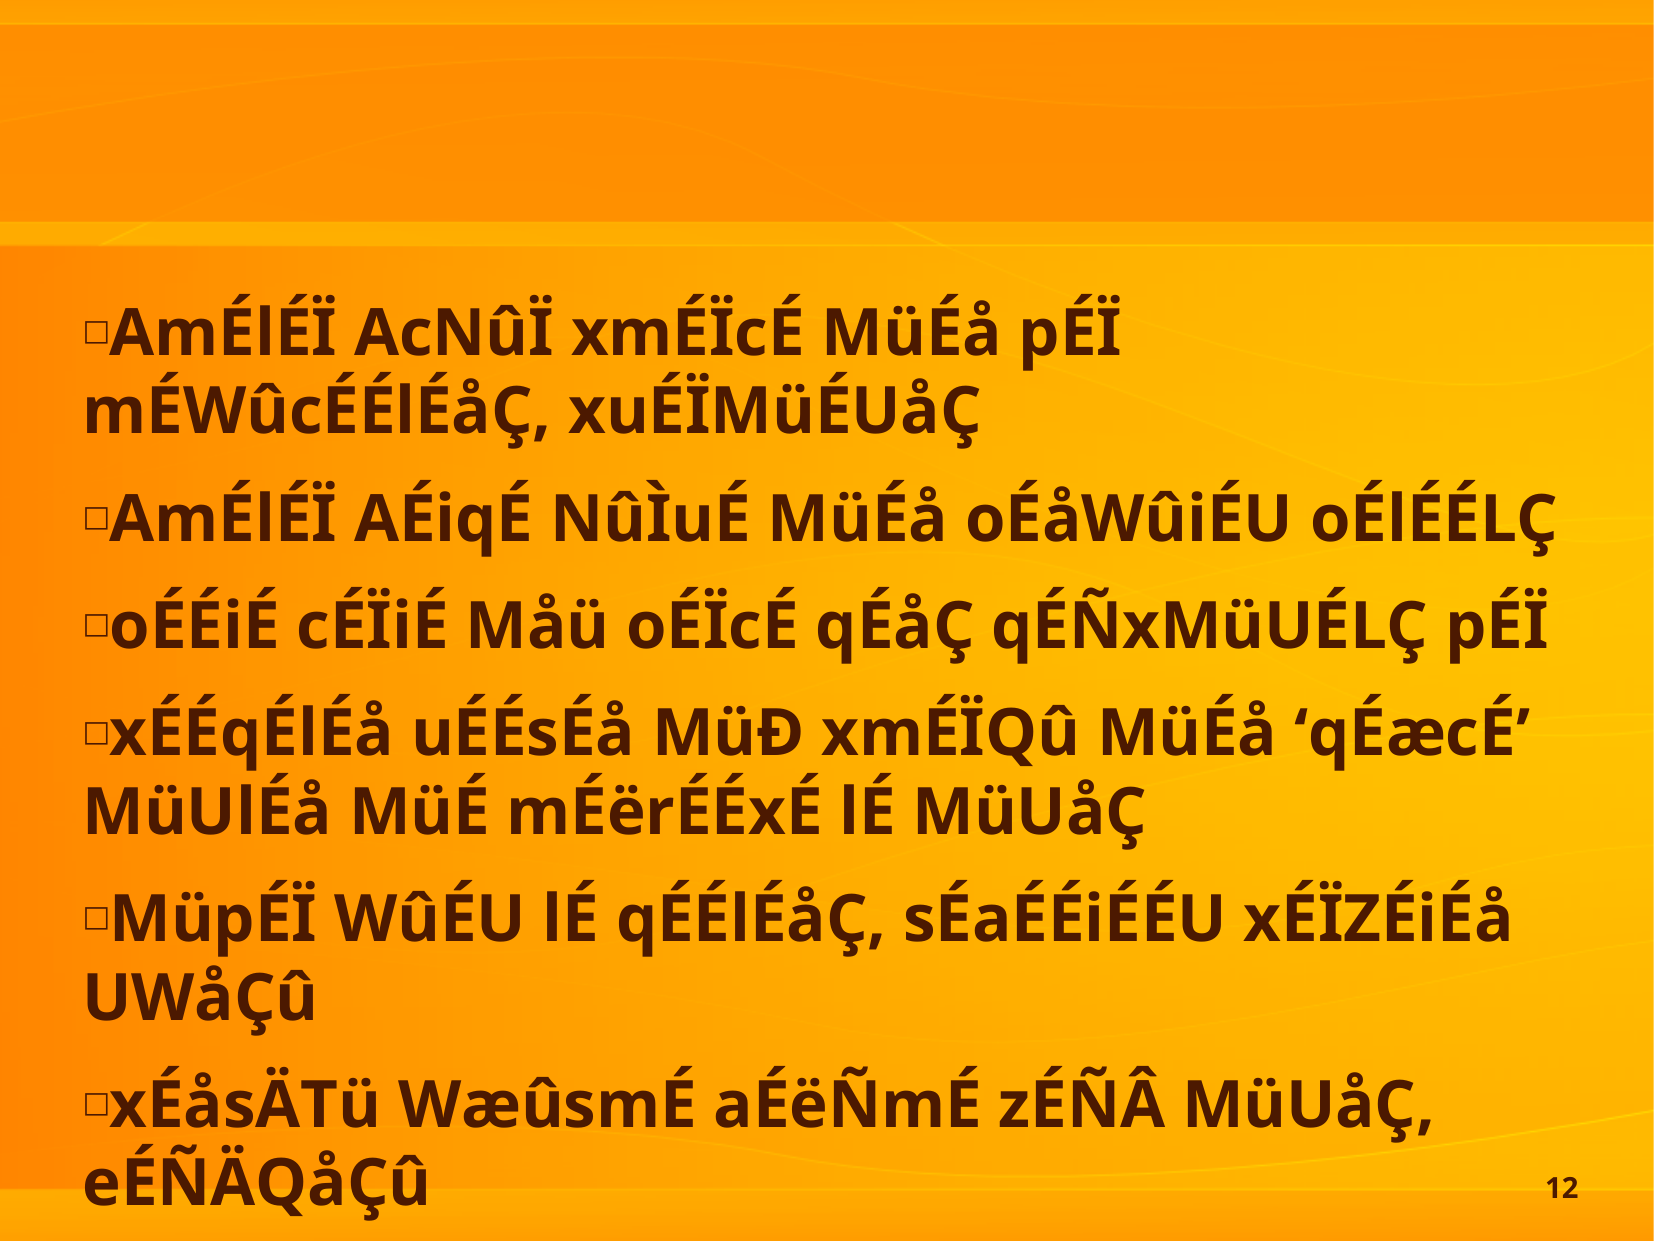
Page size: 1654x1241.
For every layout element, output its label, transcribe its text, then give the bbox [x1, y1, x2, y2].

text_box [1571, 1169, 1648, 1228]
list AmÉlÉÏ AcNûÏ xmÉÏcÉ MüÉå pÉÏ mÉWûcÉÉlÉåÇ, xuÉÏMüÉUåÇ AmÉlÉÏ AÉiqÉ NûÌuÉ MüÉå oÉåWûiÉU oÉlÉÉLÇ oÉÉiÉ cÉÏiÉ Måü oÉÏcÉ qÉåÇ qÉÑxMüUÉLÇ pÉÏ xÉÉqÉlÉå uÉÉsÉå MüÐ xmÉÏQû MüÉå ‘qÉæcÉ’ MüUlÉå MüÉ mÉërÉÉxÉ lÉ MüUåÇ MüpÉÏ WûÉU lÉ qÉÉlÉåÇ, sÉaÉÉiÉÉU xÉÏZÉiÉå UWåÇû xÉåsÄTü WæûsmÉ aÉëÑmÉ zÉÑÂ MüUåÇ, eÉÑÄQåÇû [82, 290, 1571, 1234]
